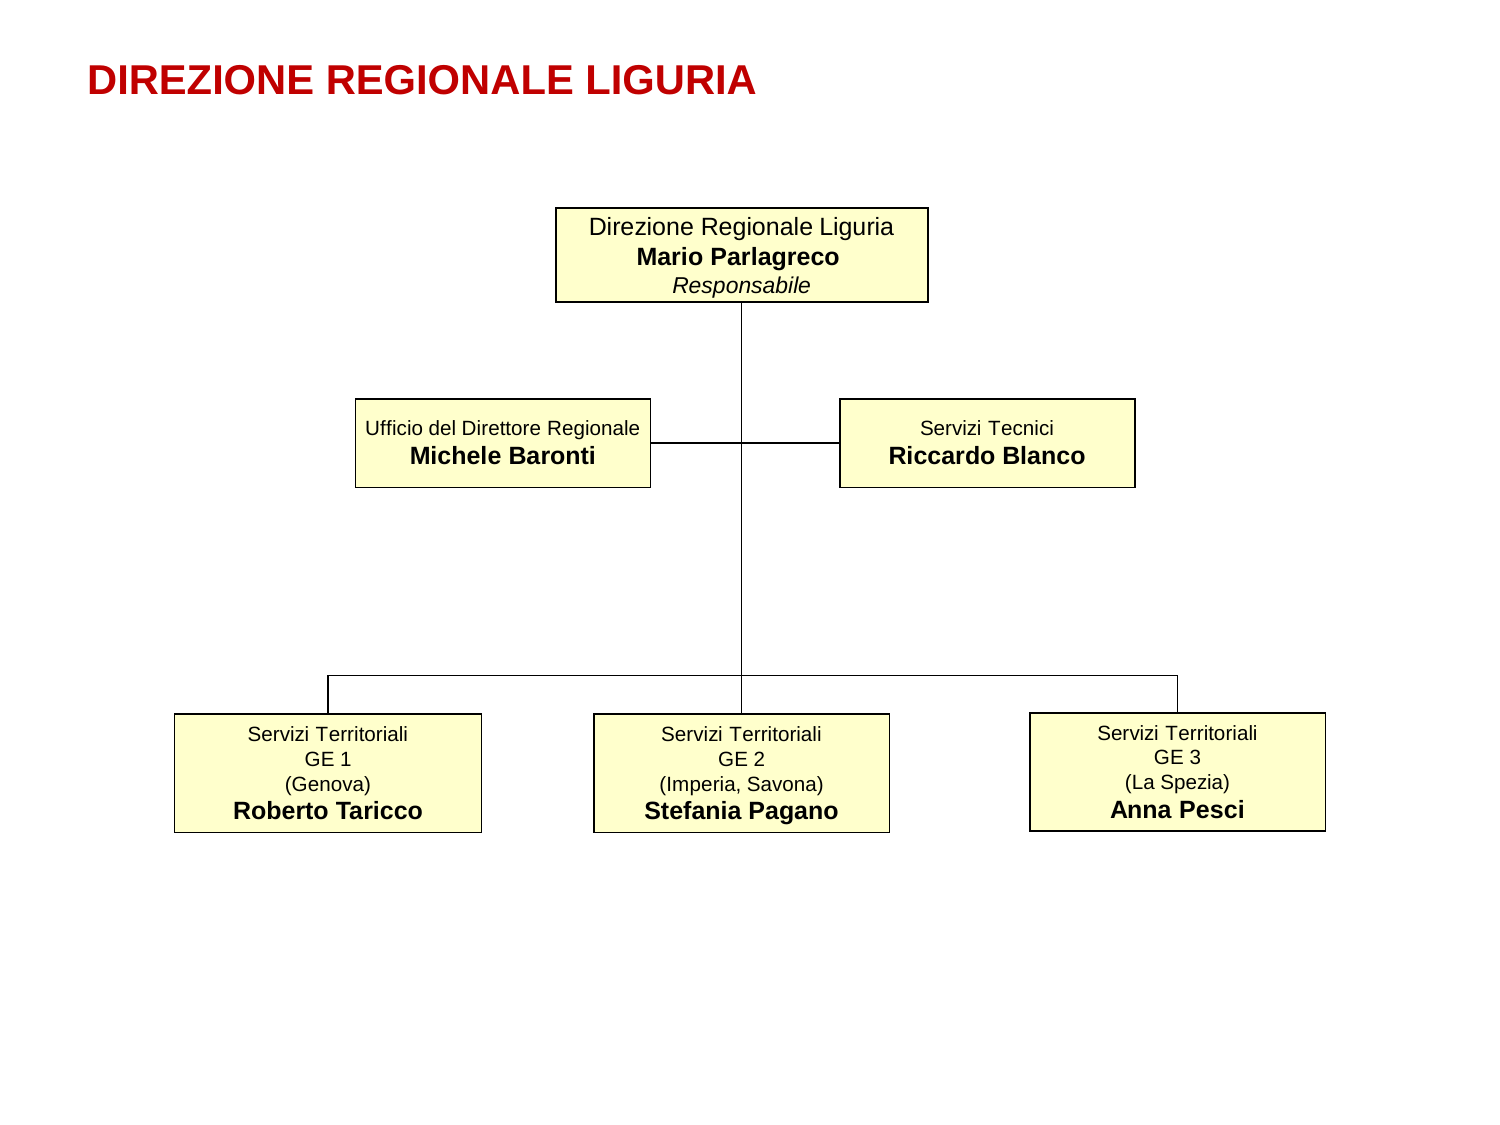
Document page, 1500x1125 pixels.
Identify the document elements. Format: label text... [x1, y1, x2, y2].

title DIREZIONE REGIONALE LIGURIA [72, 45, 1462, 128]
picture [173, 203, 1326, 841]
